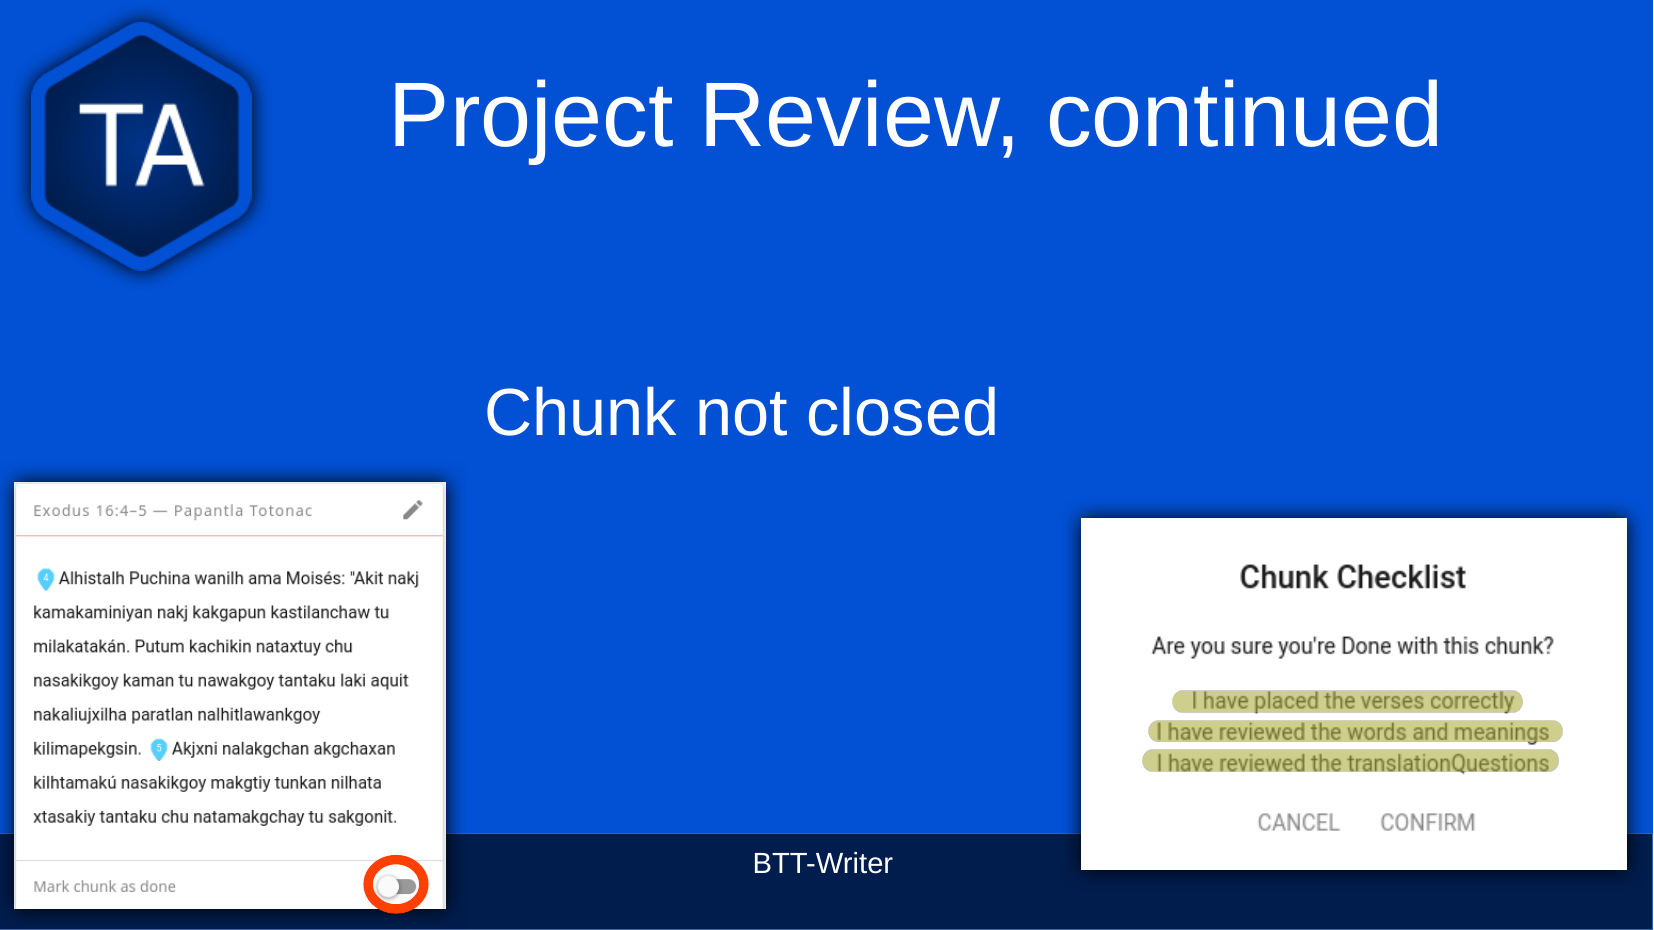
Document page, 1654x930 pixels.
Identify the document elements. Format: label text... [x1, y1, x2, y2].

picture [14, 482, 446, 909]
title Project Review, continued [263, 37, 1571, 193]
picture [31, 22, 252, 271]
list Chunk not closed [484, 375, 1571, 757]
picture [373, 865, 419, 904]
picture [1081, 518, 1627, 870]
